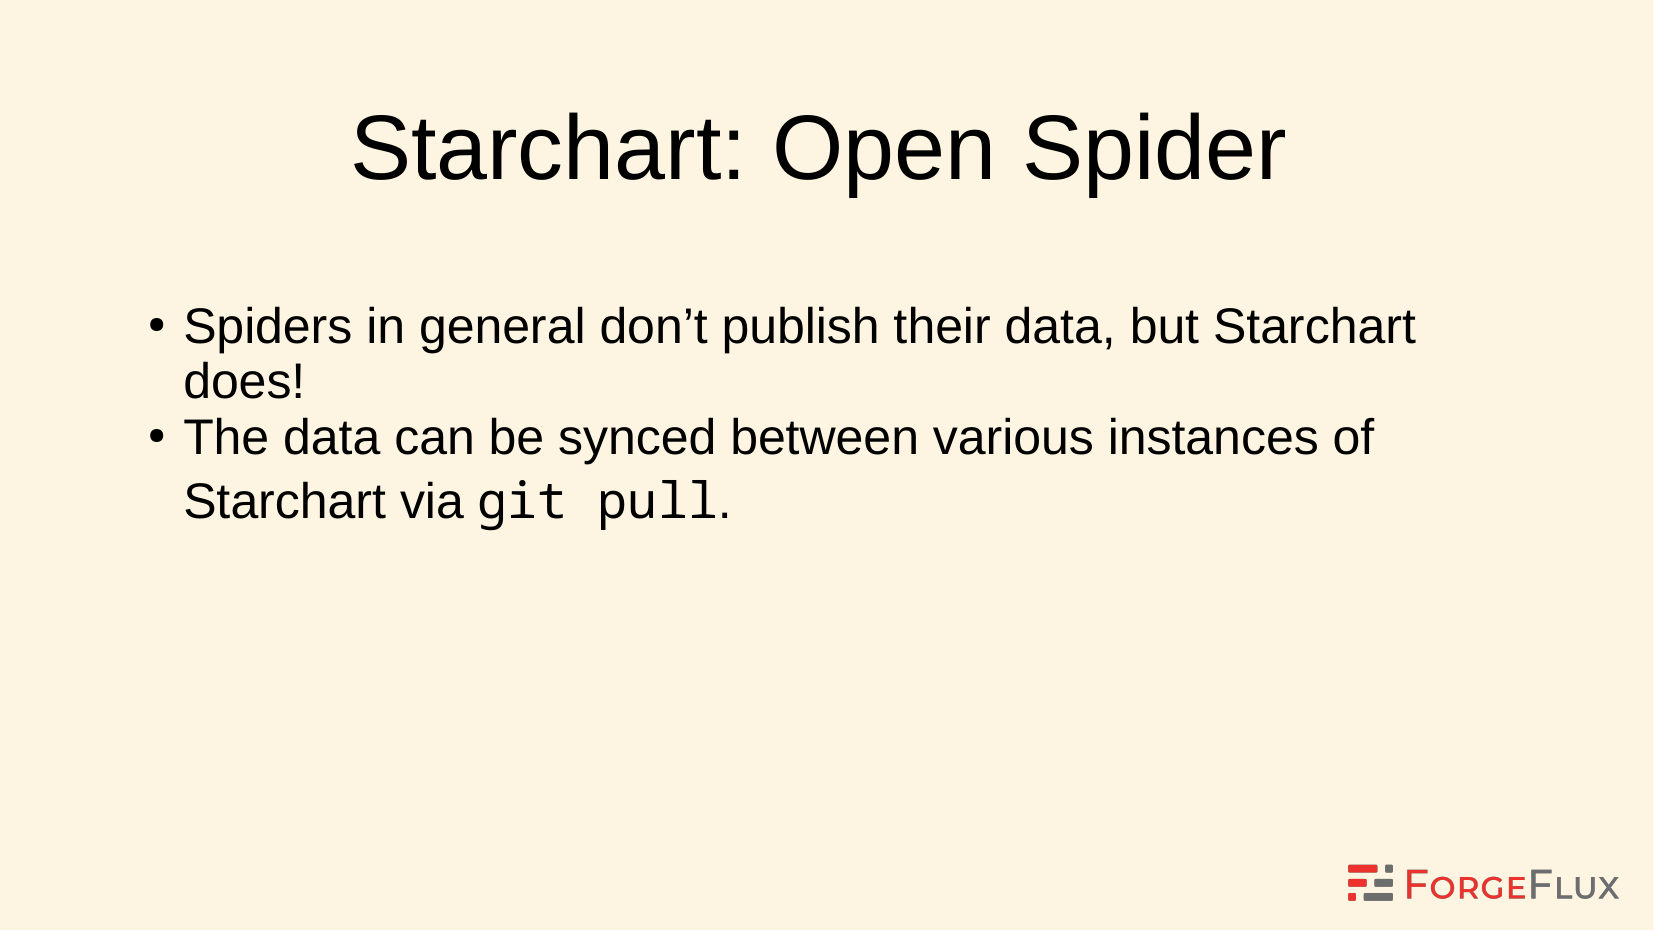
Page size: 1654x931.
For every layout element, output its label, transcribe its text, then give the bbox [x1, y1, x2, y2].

text_box Spiders in general don’t publish their data, but Starchart does! The data can be synced between various instances of Starchart via git pull. [133, 290, 1521, 640]
picture [1317, 824, 1651, 931]
title Starchart: Open Spider [75, 70, 1564, 226]
